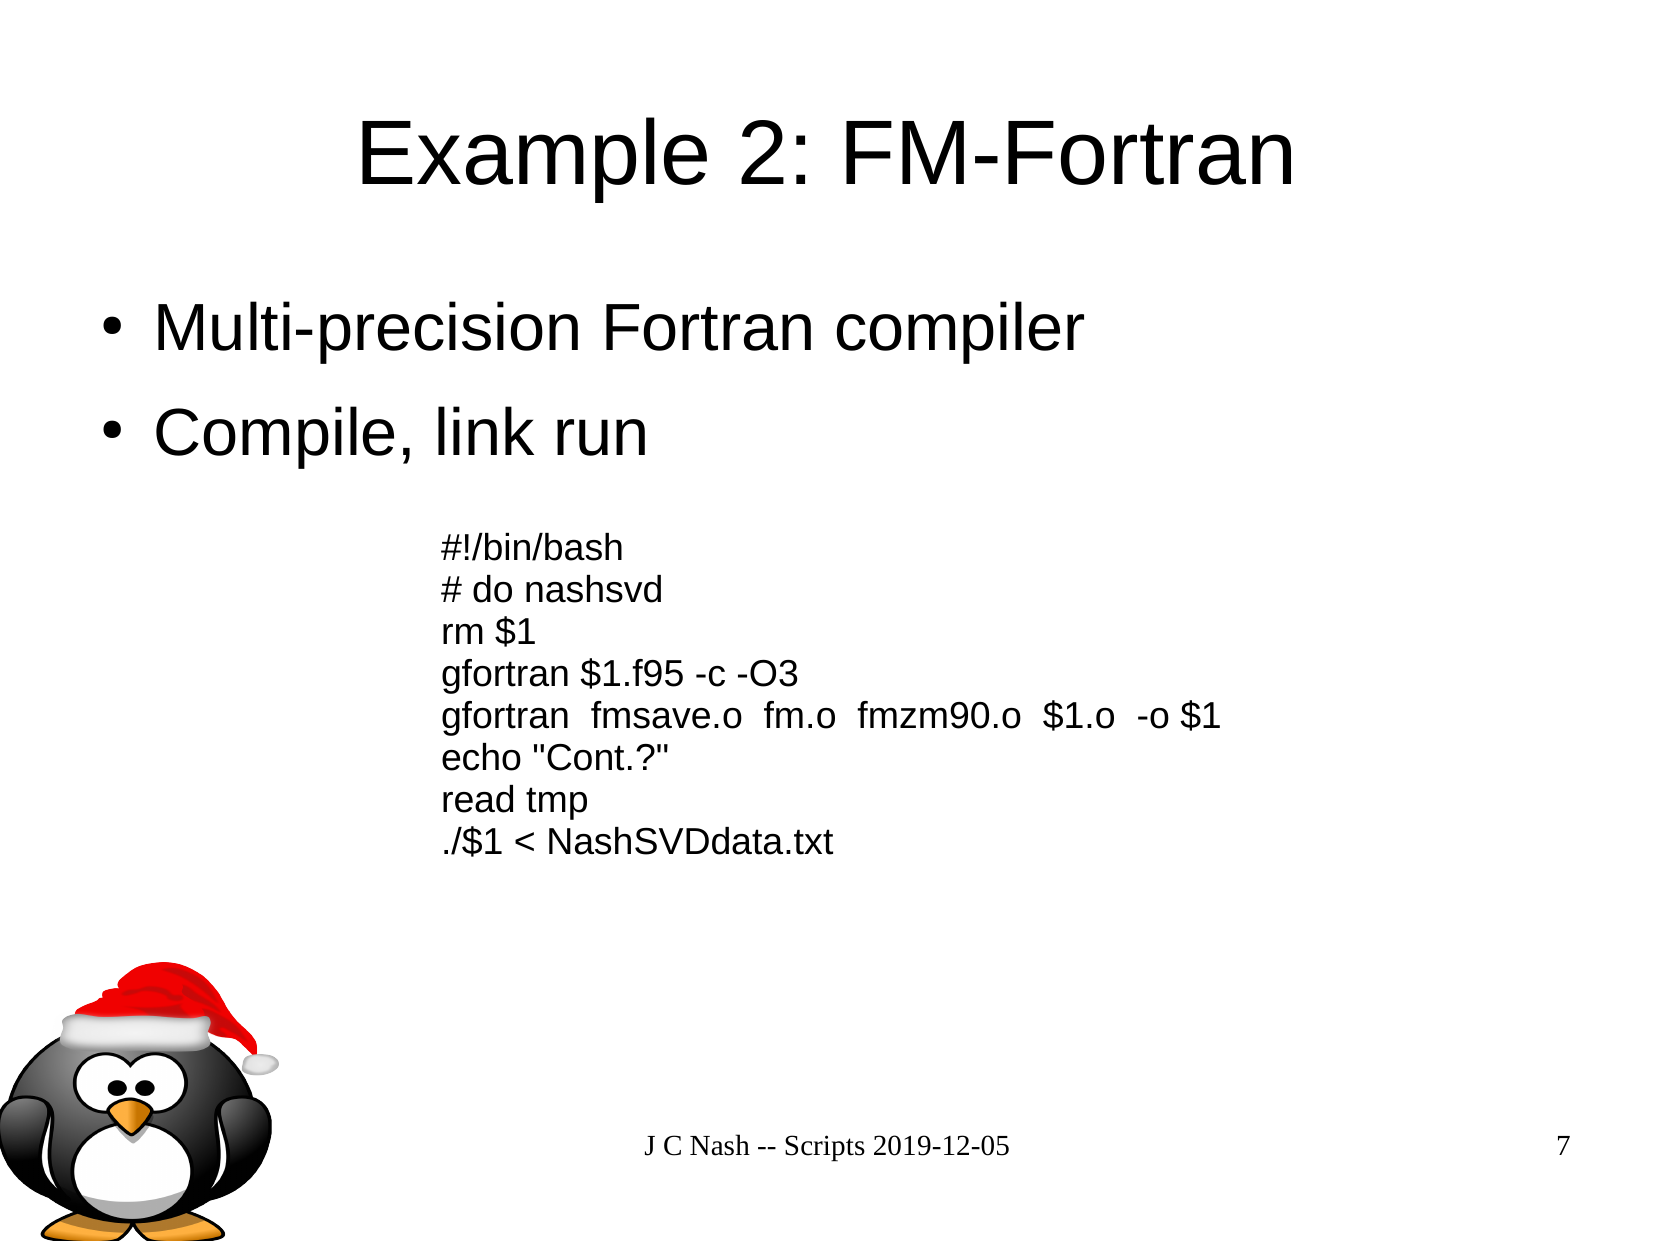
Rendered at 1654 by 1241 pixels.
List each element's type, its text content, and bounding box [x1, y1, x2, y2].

picture [0, 962, 279, 1241]
title Example 2: FM-Fortran [82, 49, 1571, 257]
text_box #!/bin/bash # do nashsvd rm $1 gfortran $1.f95 -c -O3 gfortran fmsave.o fm.o fmzm90.o $1.o -o $1 echo "Cont.?" read tmp ./$1 < NashSVDdata.txt [426, 519, 1238, 870]
list Multi-precision Fortran compiler Compile, link run [82, 290, 1571, 1010]
